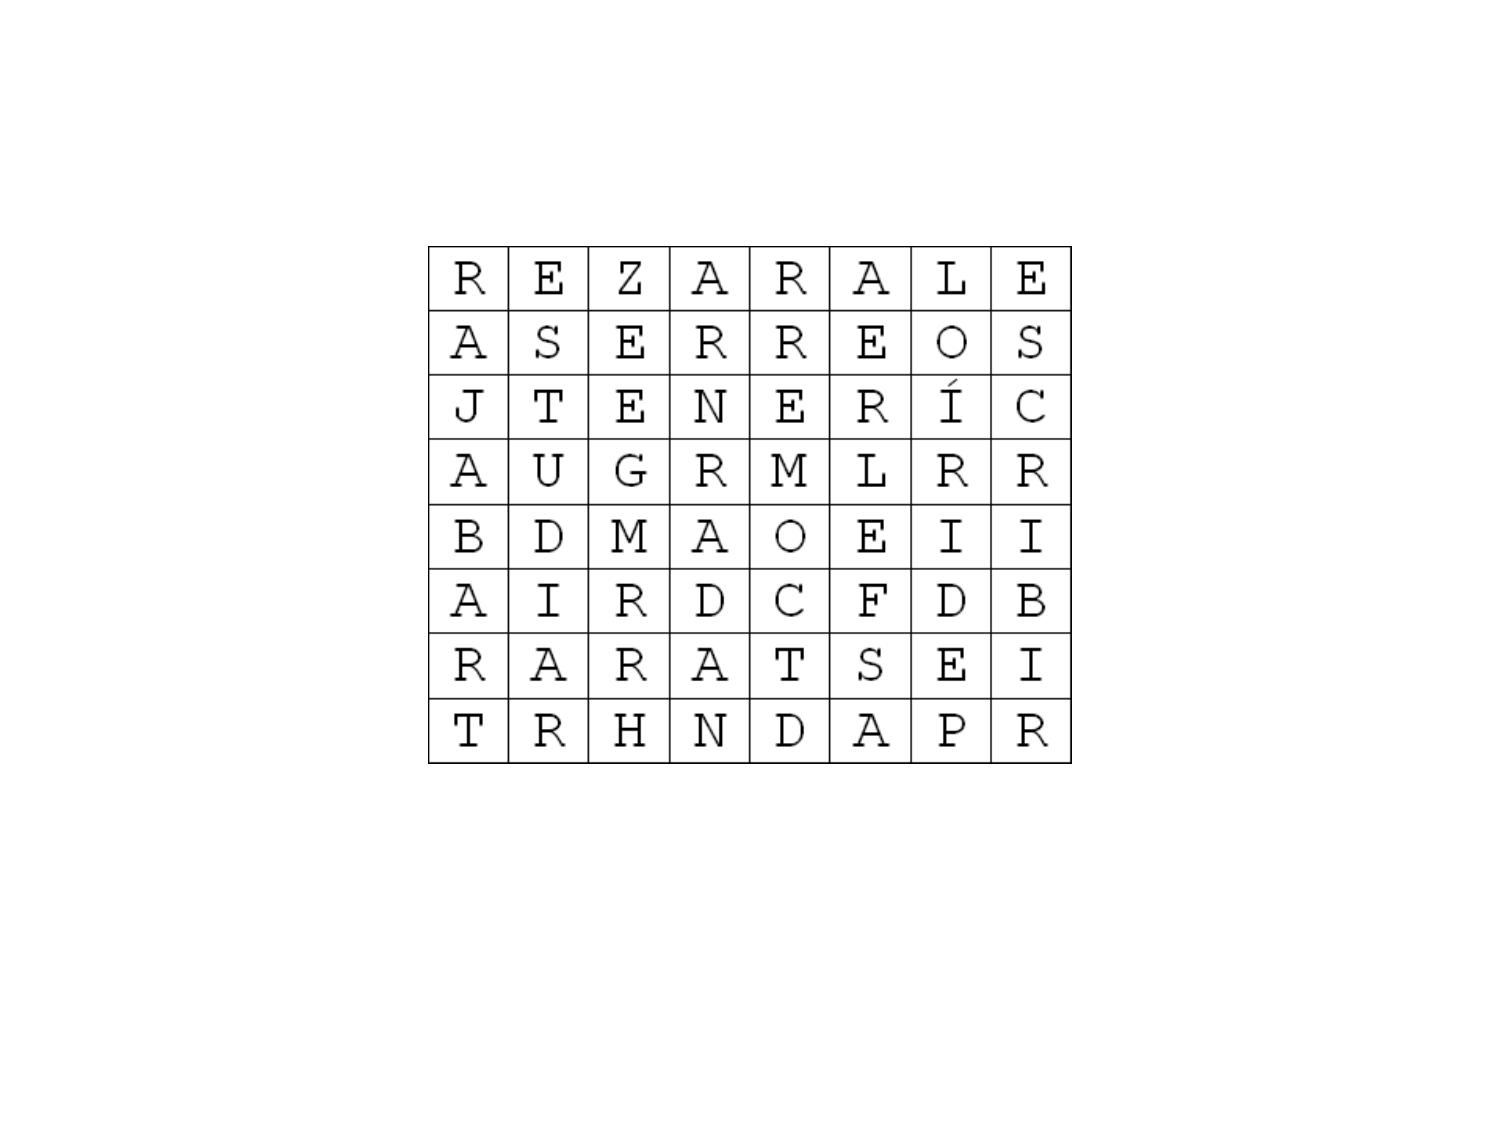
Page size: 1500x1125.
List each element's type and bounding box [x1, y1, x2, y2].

picture [428, 246, 1072, 764]
